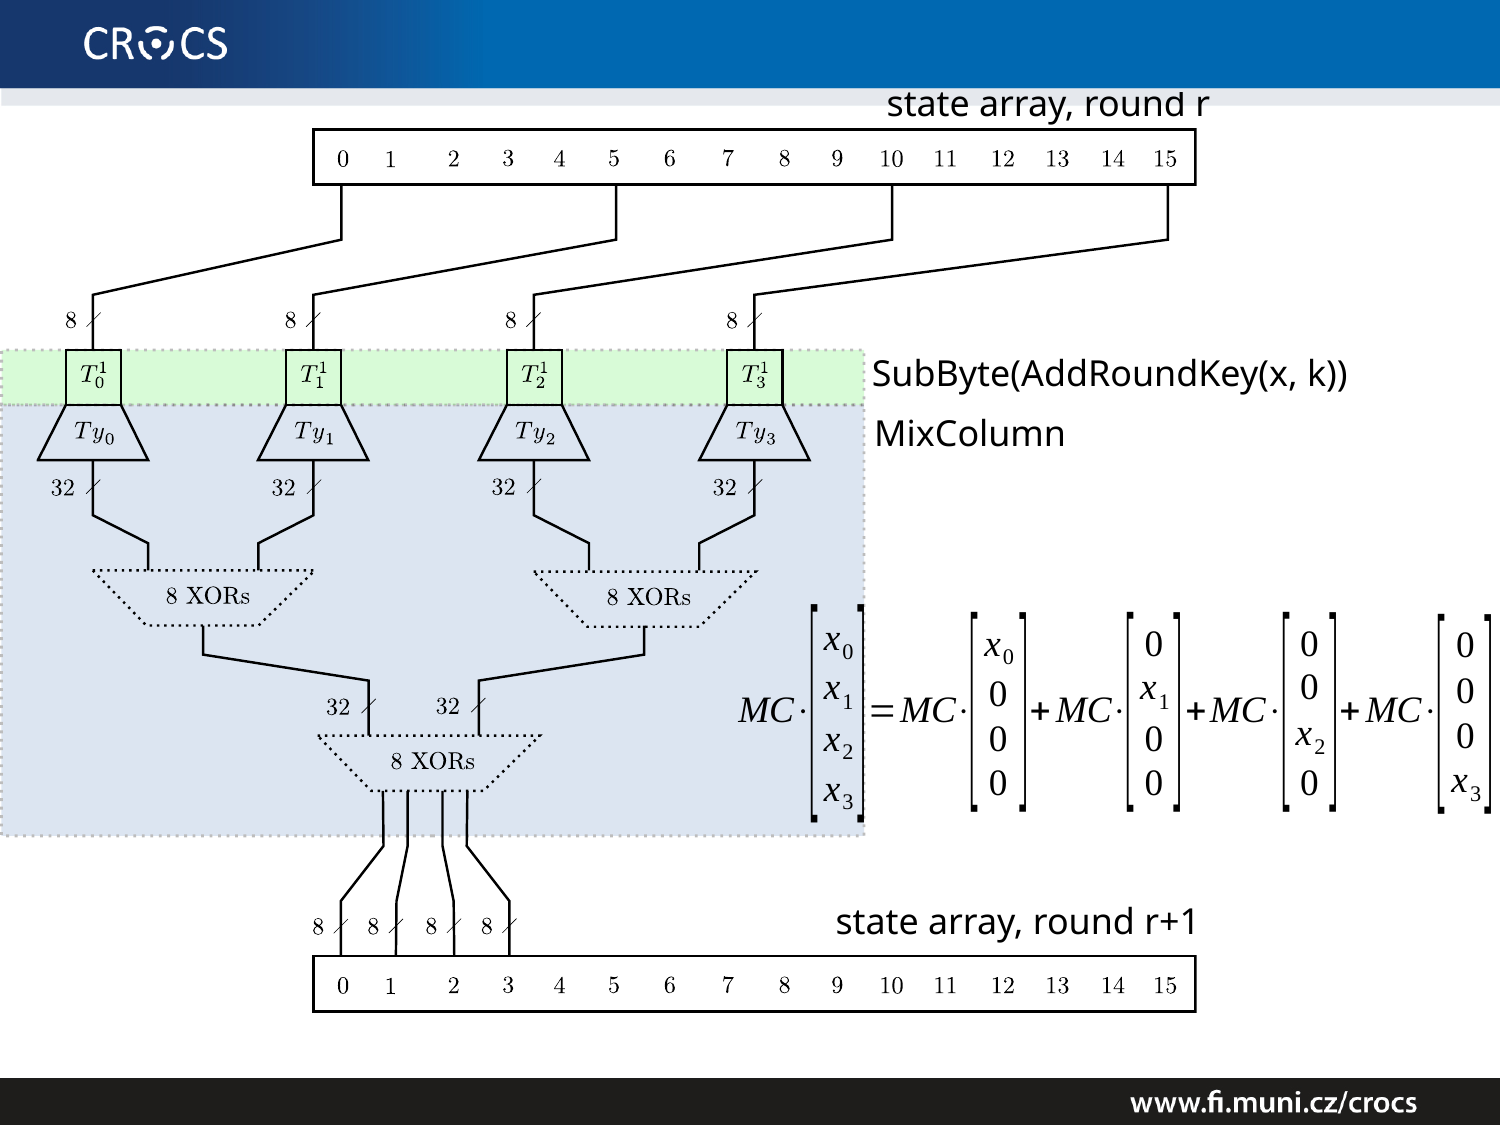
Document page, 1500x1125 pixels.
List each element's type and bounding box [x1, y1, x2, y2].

chart [730, 603, 1500, 826]
picture [0, 0, 1500, 1125]
